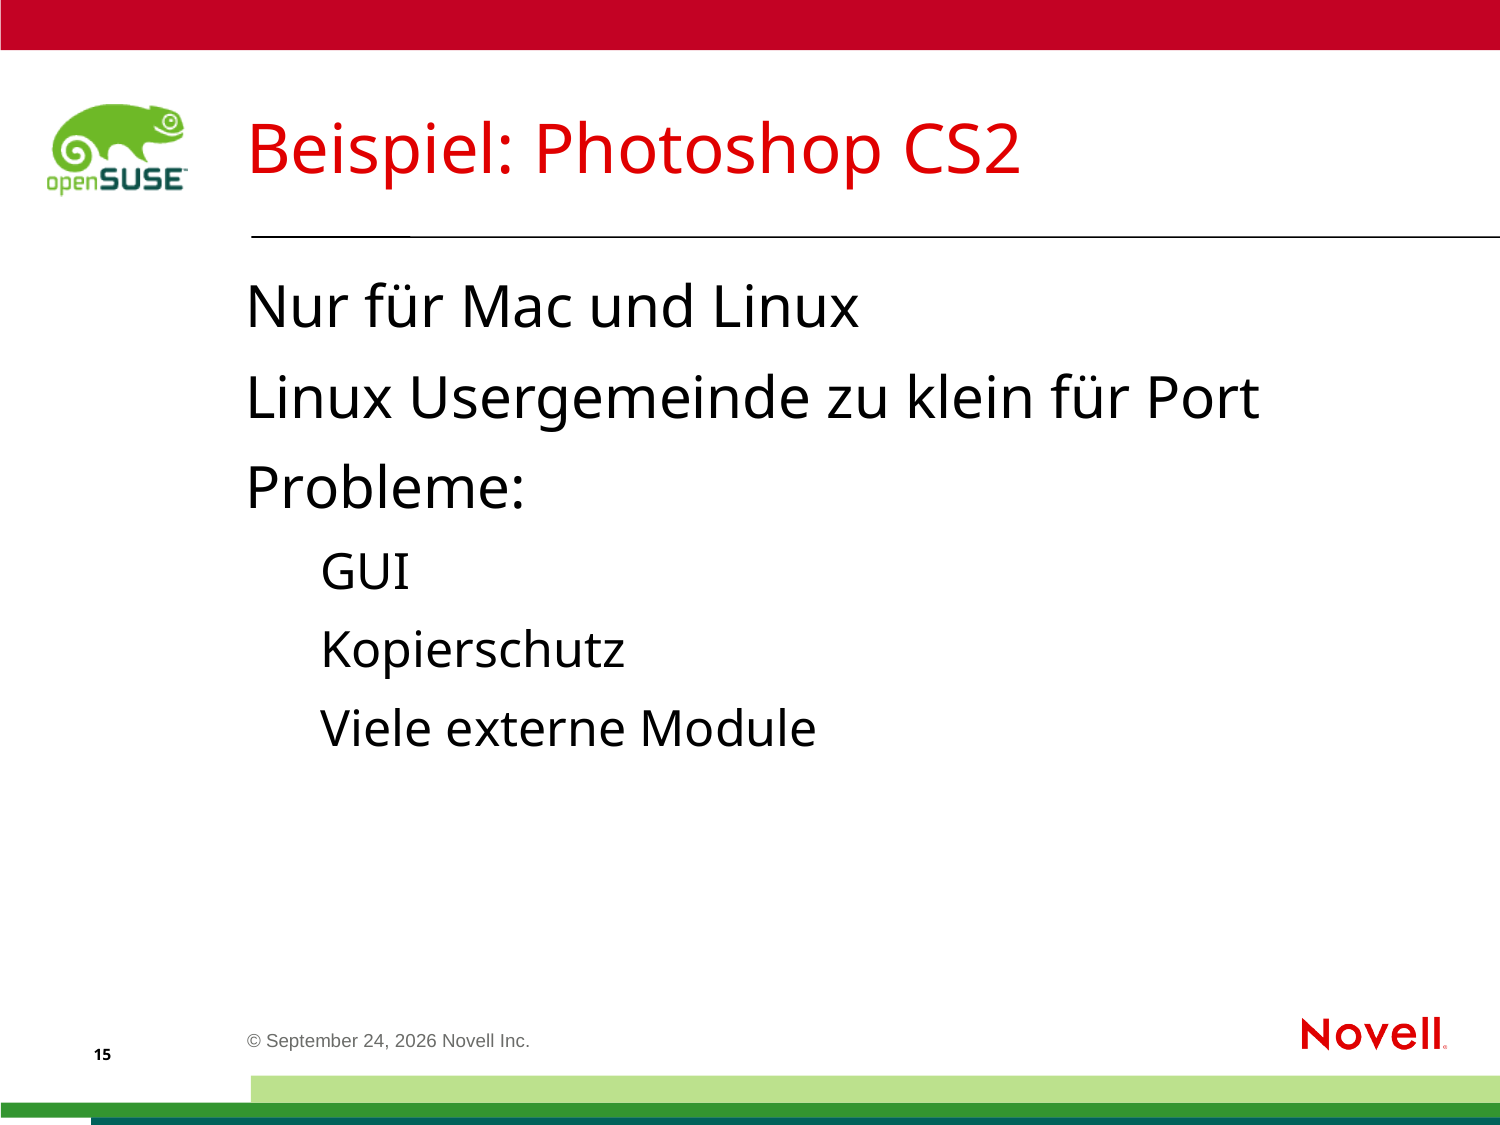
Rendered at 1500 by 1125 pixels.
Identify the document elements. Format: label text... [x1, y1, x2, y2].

picture [47, 104, 188, 197]
list Nur für Mac und Linux Linux Usergemeinde zu klein für Port Probleme: GUI Kopierschutz Viele externe Module [245, 267, 1458, 980]
picture [1295, 1011, 1453, 1056]
title Beispiel: Photoshop CS2 [246, 68, 1409, 231]
